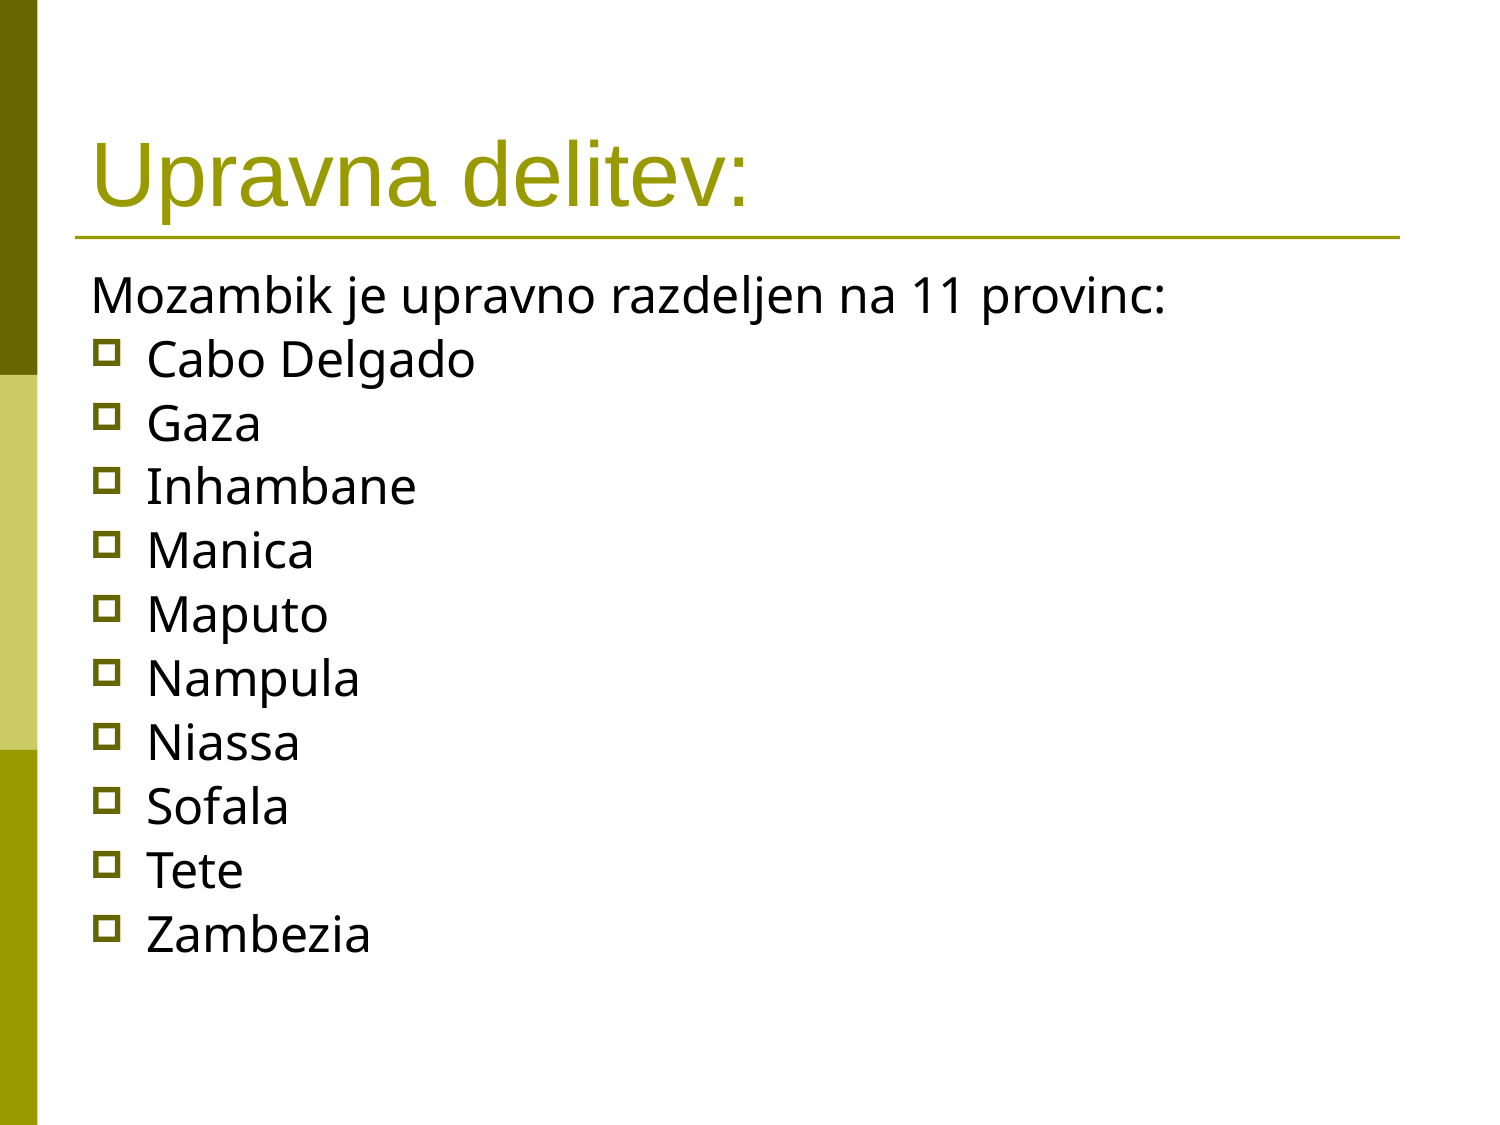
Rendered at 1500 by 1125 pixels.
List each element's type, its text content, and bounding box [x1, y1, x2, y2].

list Mozambik je upravno razdeljen na 11 provinc: Cabo Delgado Gaza Inhambane Manica Maputo Nampula Niassa Sofala Tete Zambezia [75, 262, 1425, 1006]
title Upravna delitev: [75, 45, 1425, 233]
